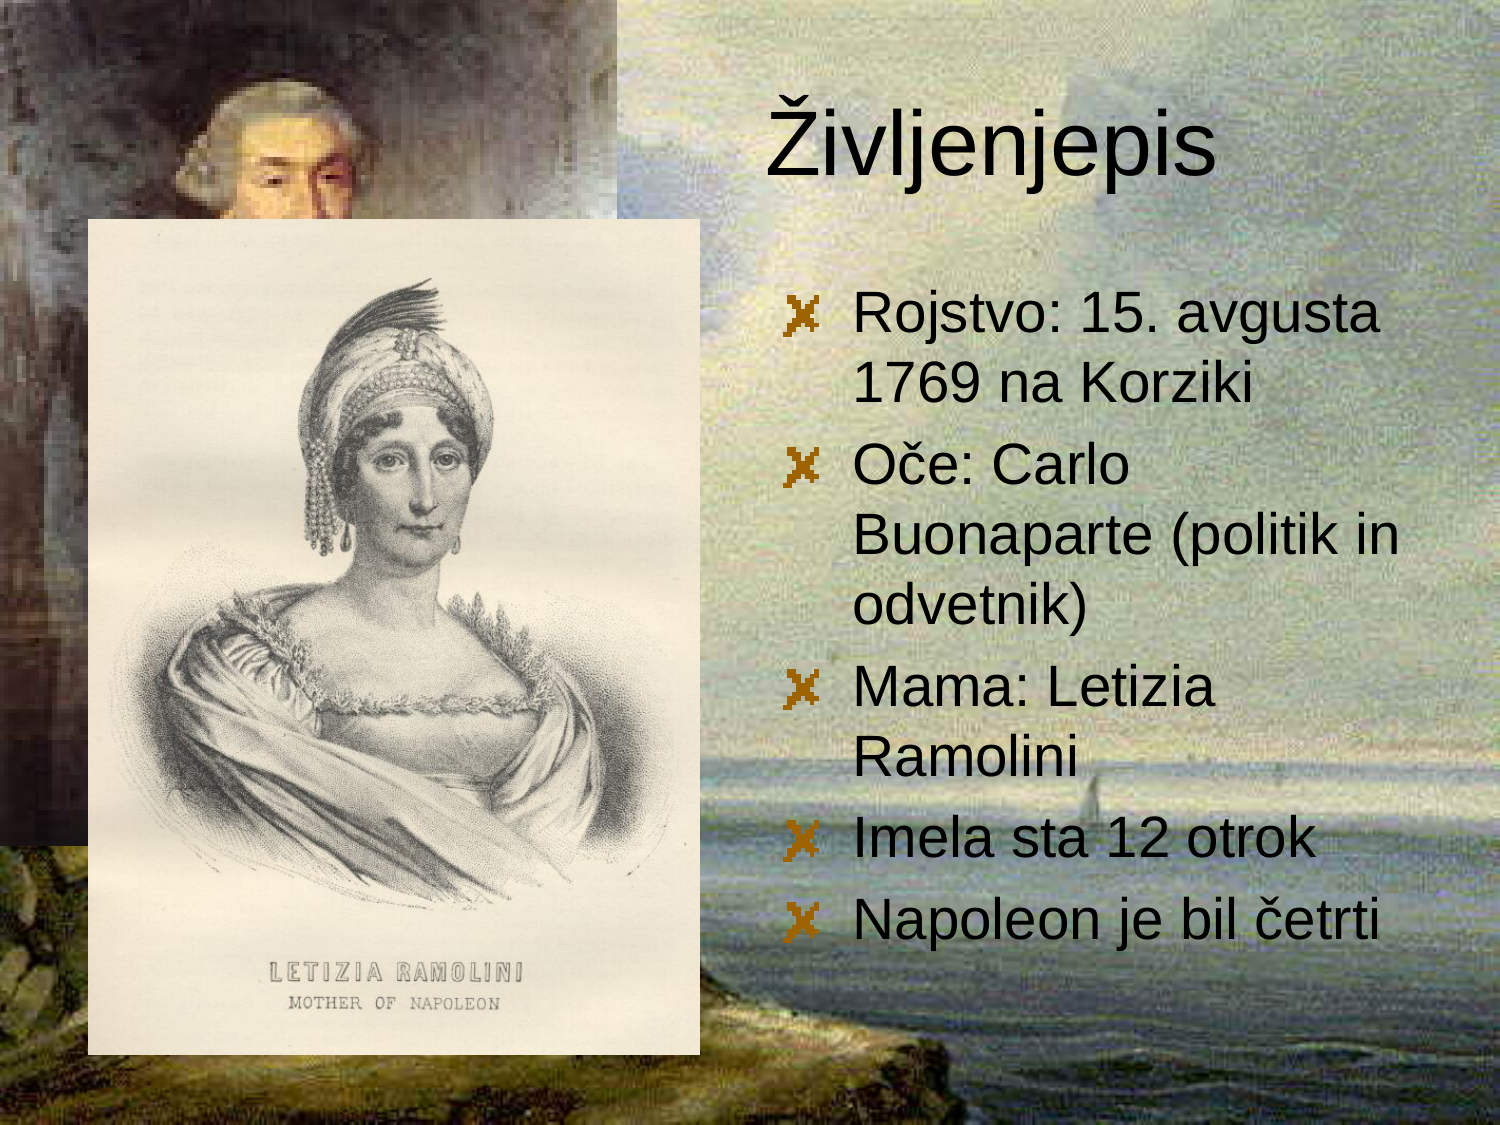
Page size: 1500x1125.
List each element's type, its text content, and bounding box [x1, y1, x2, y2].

title Življenjepis [617, 45, 1425, 233]
picture [0, 0, 1500, 1125]
list Rojstvo: 15. avgusta 1769 na Korziki Oče: Carlo Buonaparte (politik in odvetnik) Mama: Letizia Ramolini Imela sta 12 otrok Napoleon je bil četrti [750, 267, 1447, 1010]
